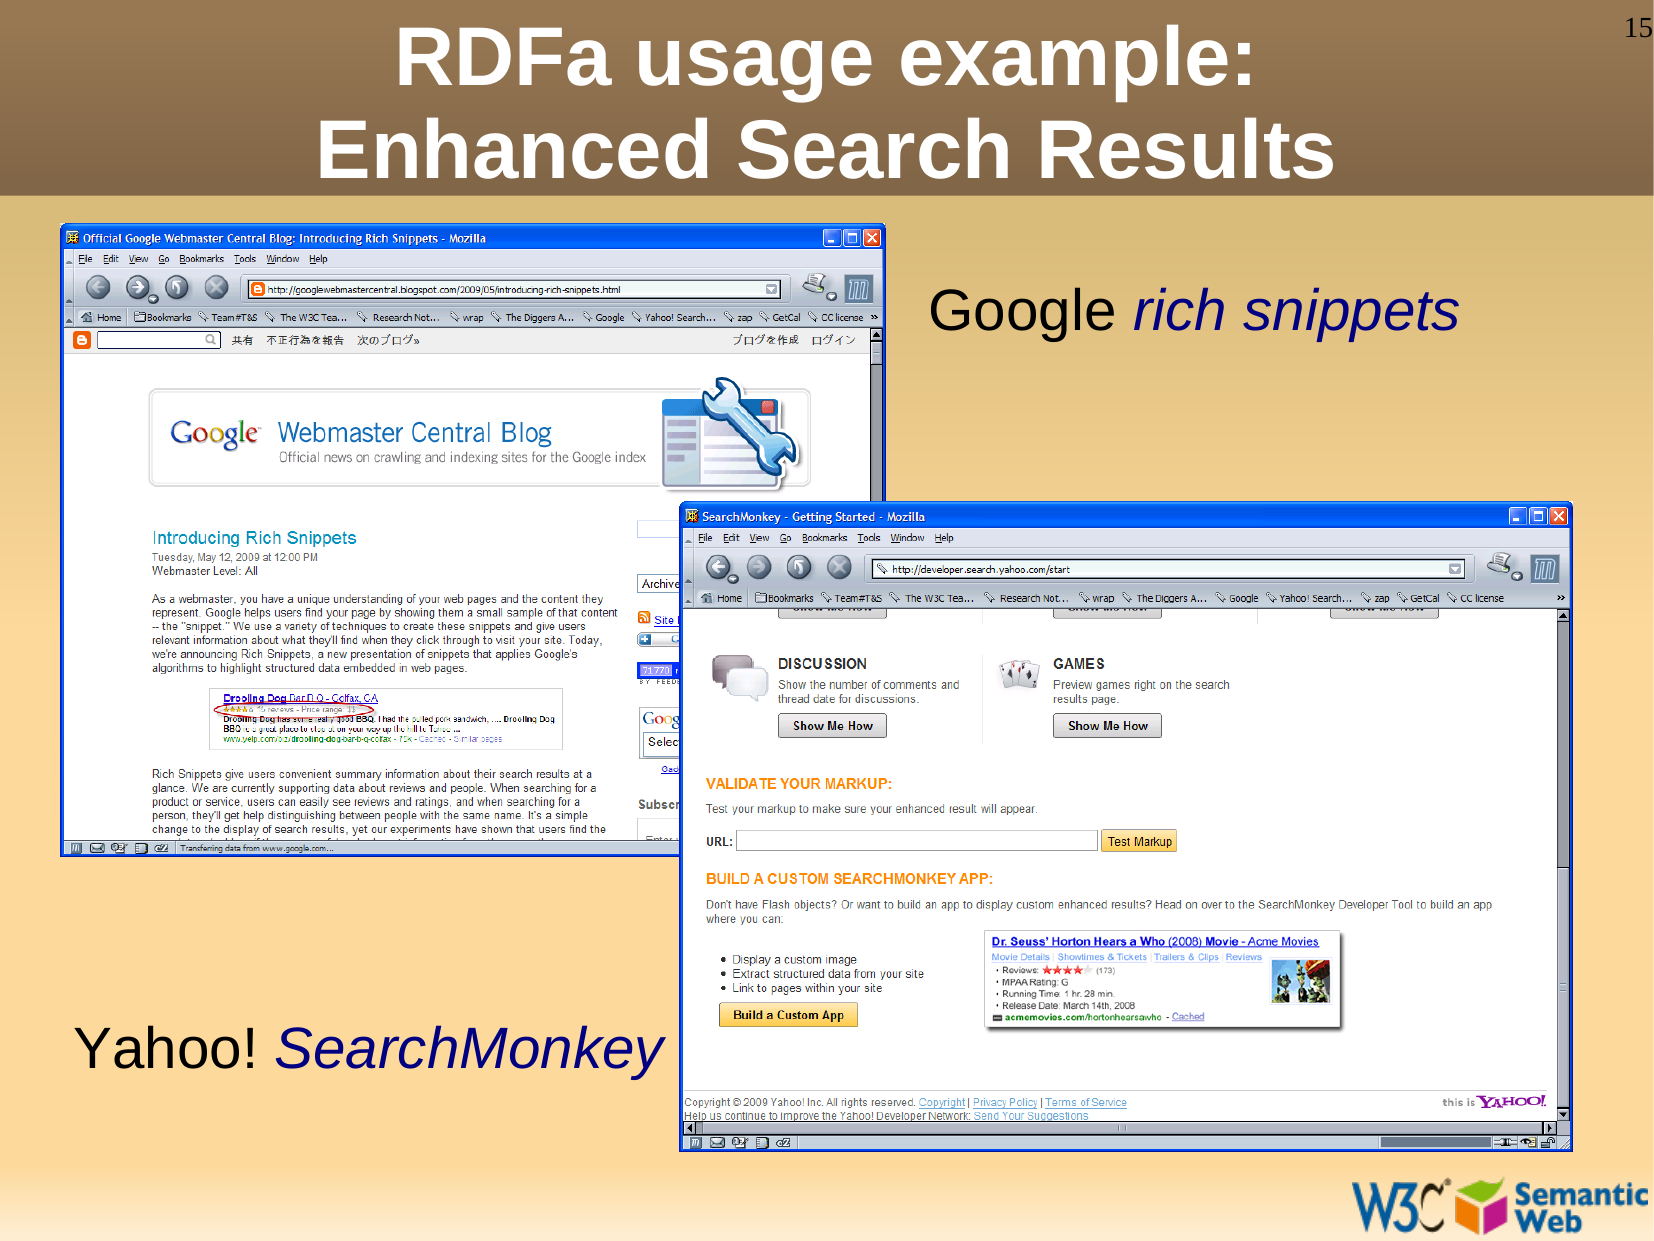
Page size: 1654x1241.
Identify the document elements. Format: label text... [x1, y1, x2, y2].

picture [0, 208, 1654, 1241]
title RDFa usage example: Enhanced Search Results [0, 0, 1654, 208]
text_box Google rich snippets [913, 274, 1477, 355]
text_box Yahoo! SearchMonkey [58, 1012, 680, 1093]
